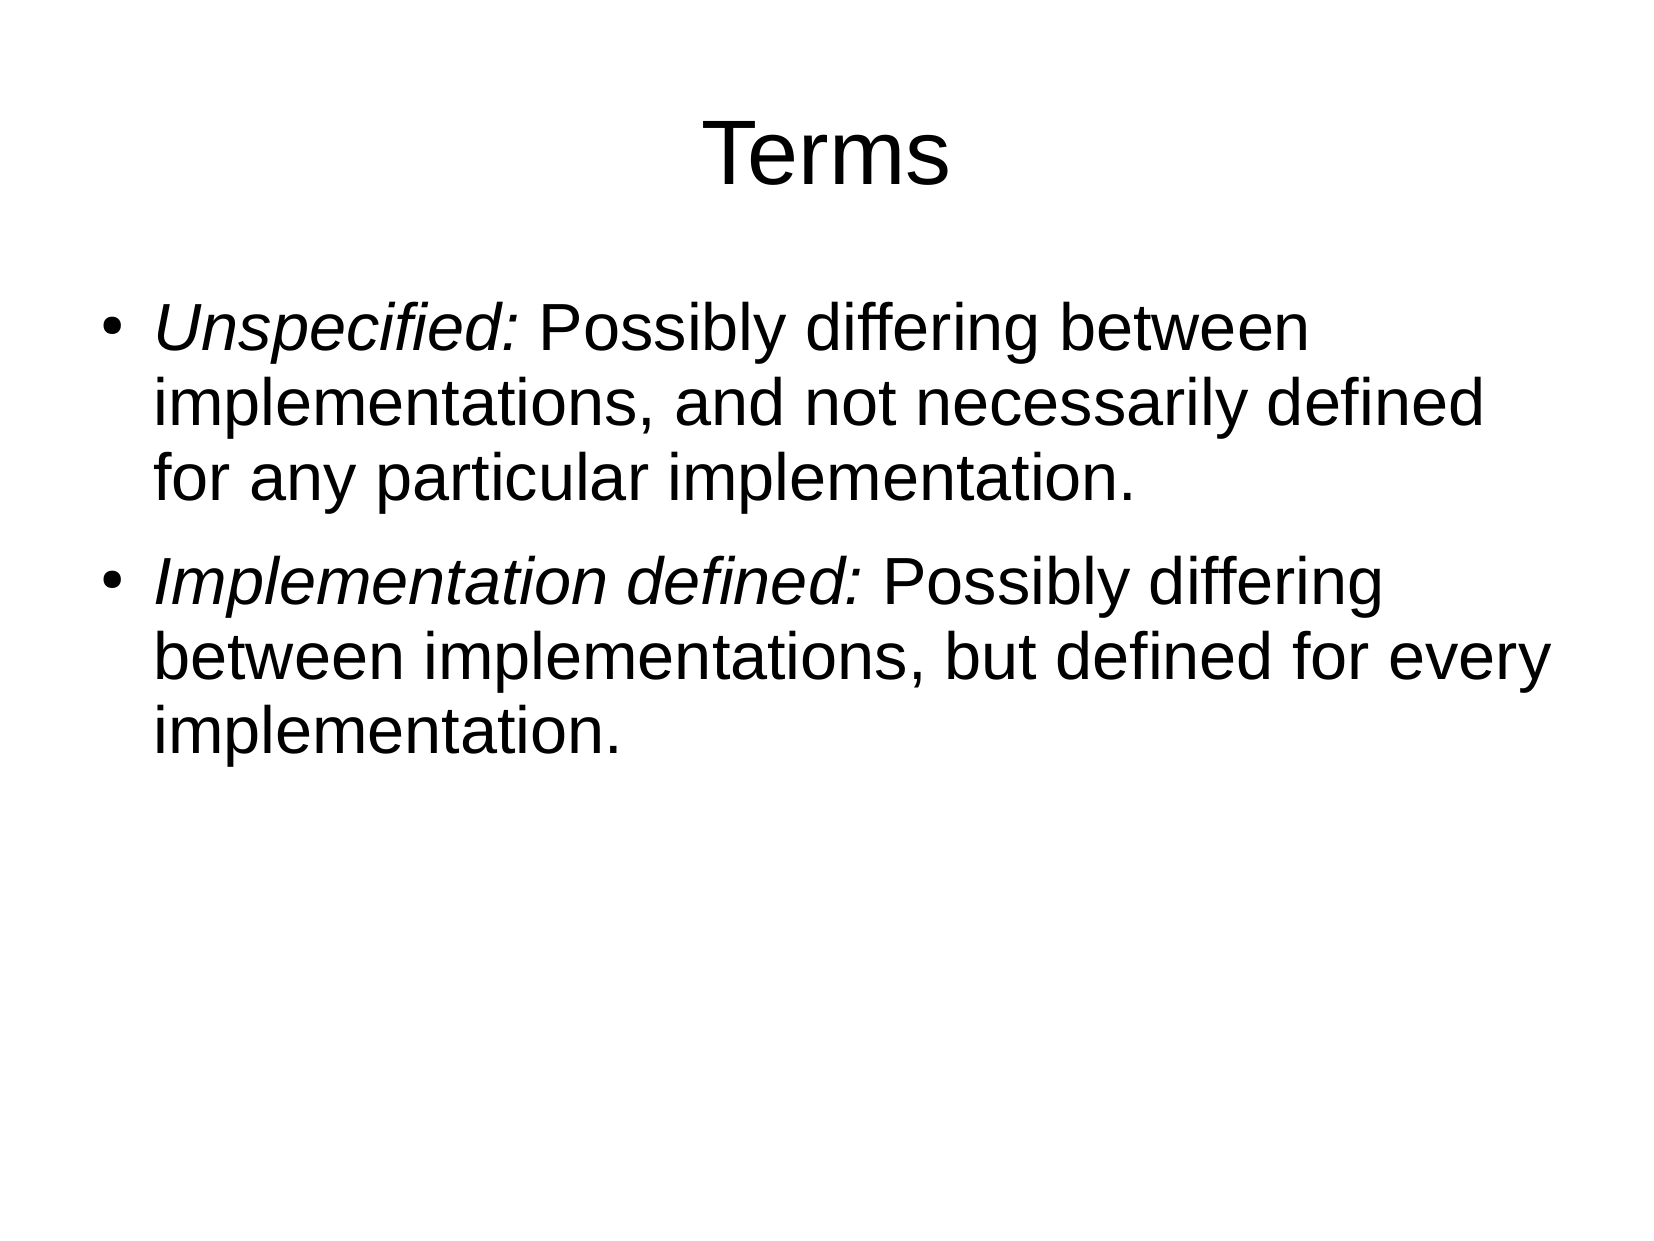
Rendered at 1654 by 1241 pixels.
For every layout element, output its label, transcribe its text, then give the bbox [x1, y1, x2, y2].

title Terms [82, 49, 1571, 257]
list Unspecified: Possibly differing between implementations, and not necessarily defined for any particular implementation. Implementation defined: Possibly differing between implementations, but defined for every implementation. [82, 290, 1571, 1010]
